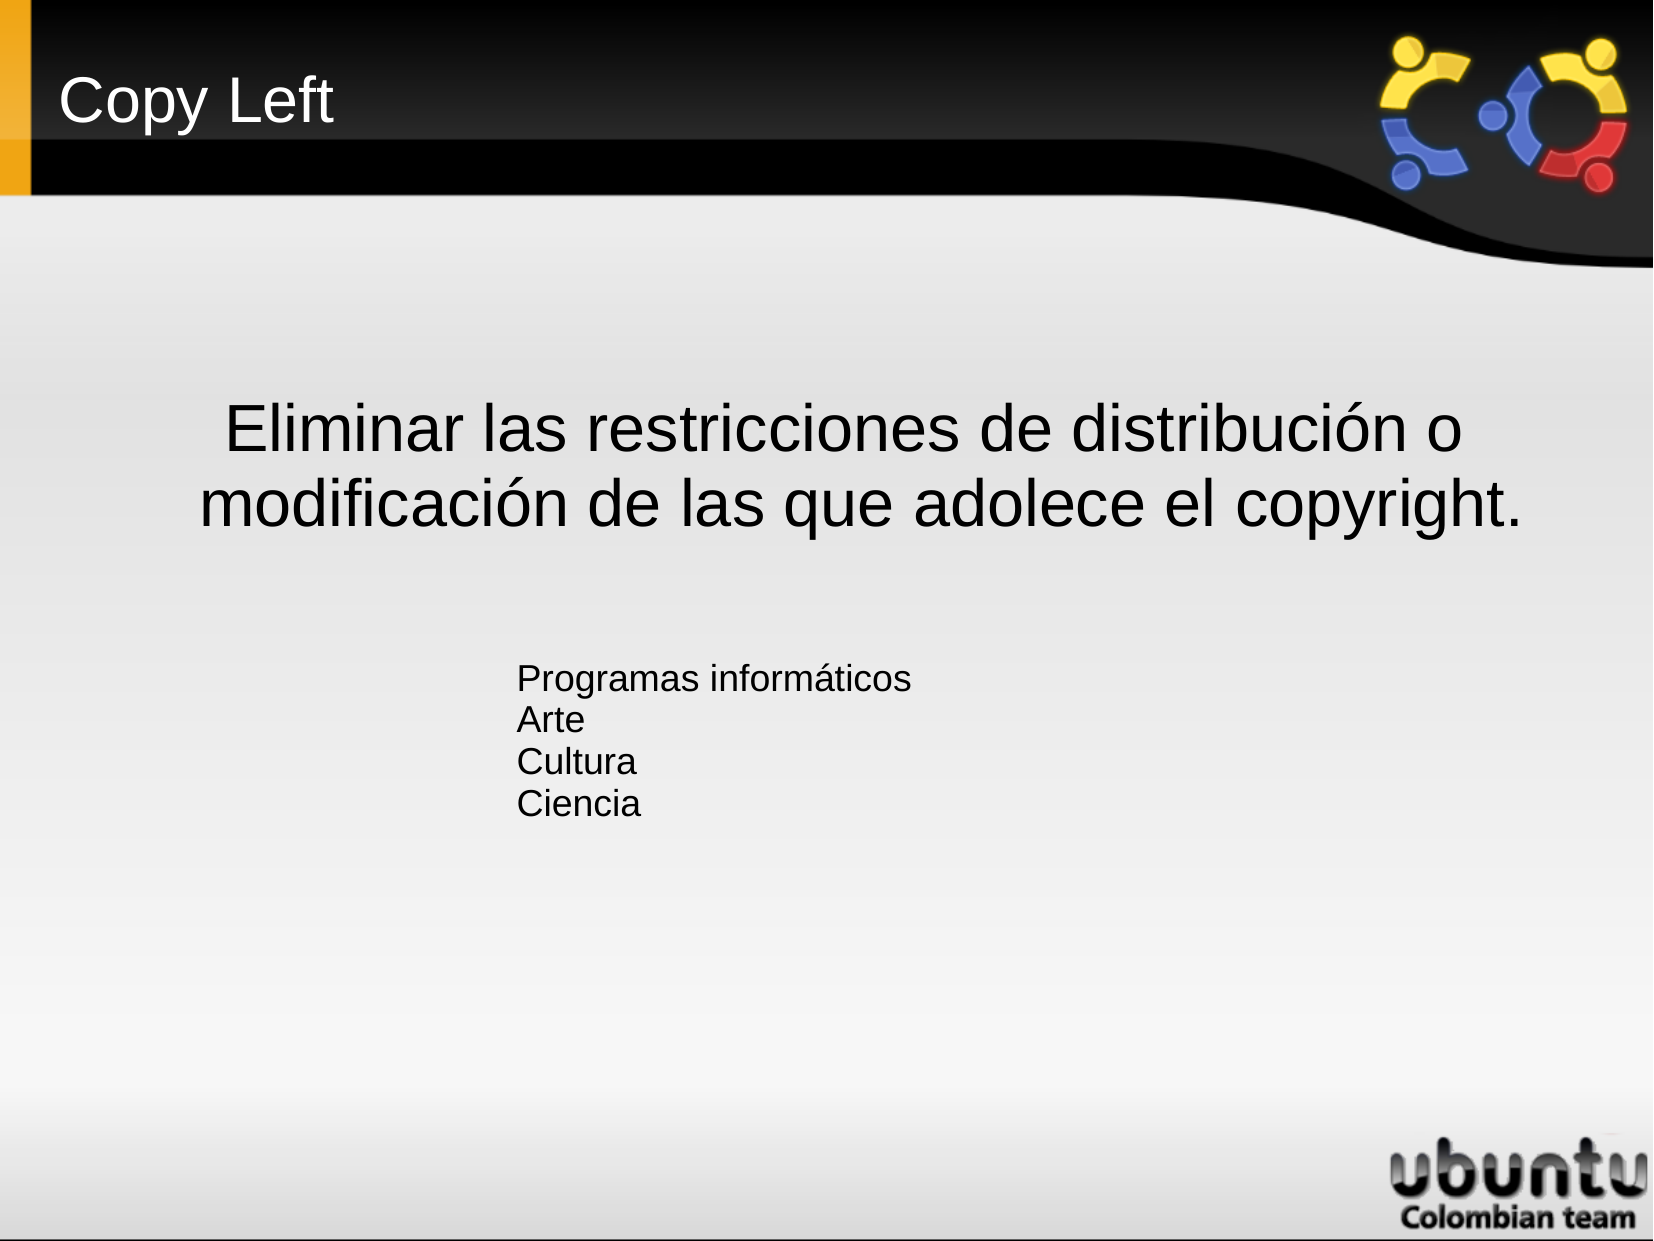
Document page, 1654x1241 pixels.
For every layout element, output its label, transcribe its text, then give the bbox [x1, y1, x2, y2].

subtitle Eliminar las restricciones de distribución o modificación de las que adolece el copyright. [82, 297, 1571, 709]
text_box Programas informáticos Arte Cultura Ciencia [501, 649, 1300, 833]
title Copy Left [59, 48, 1376, 153]
picture [0, 0, 1653, 1241]
